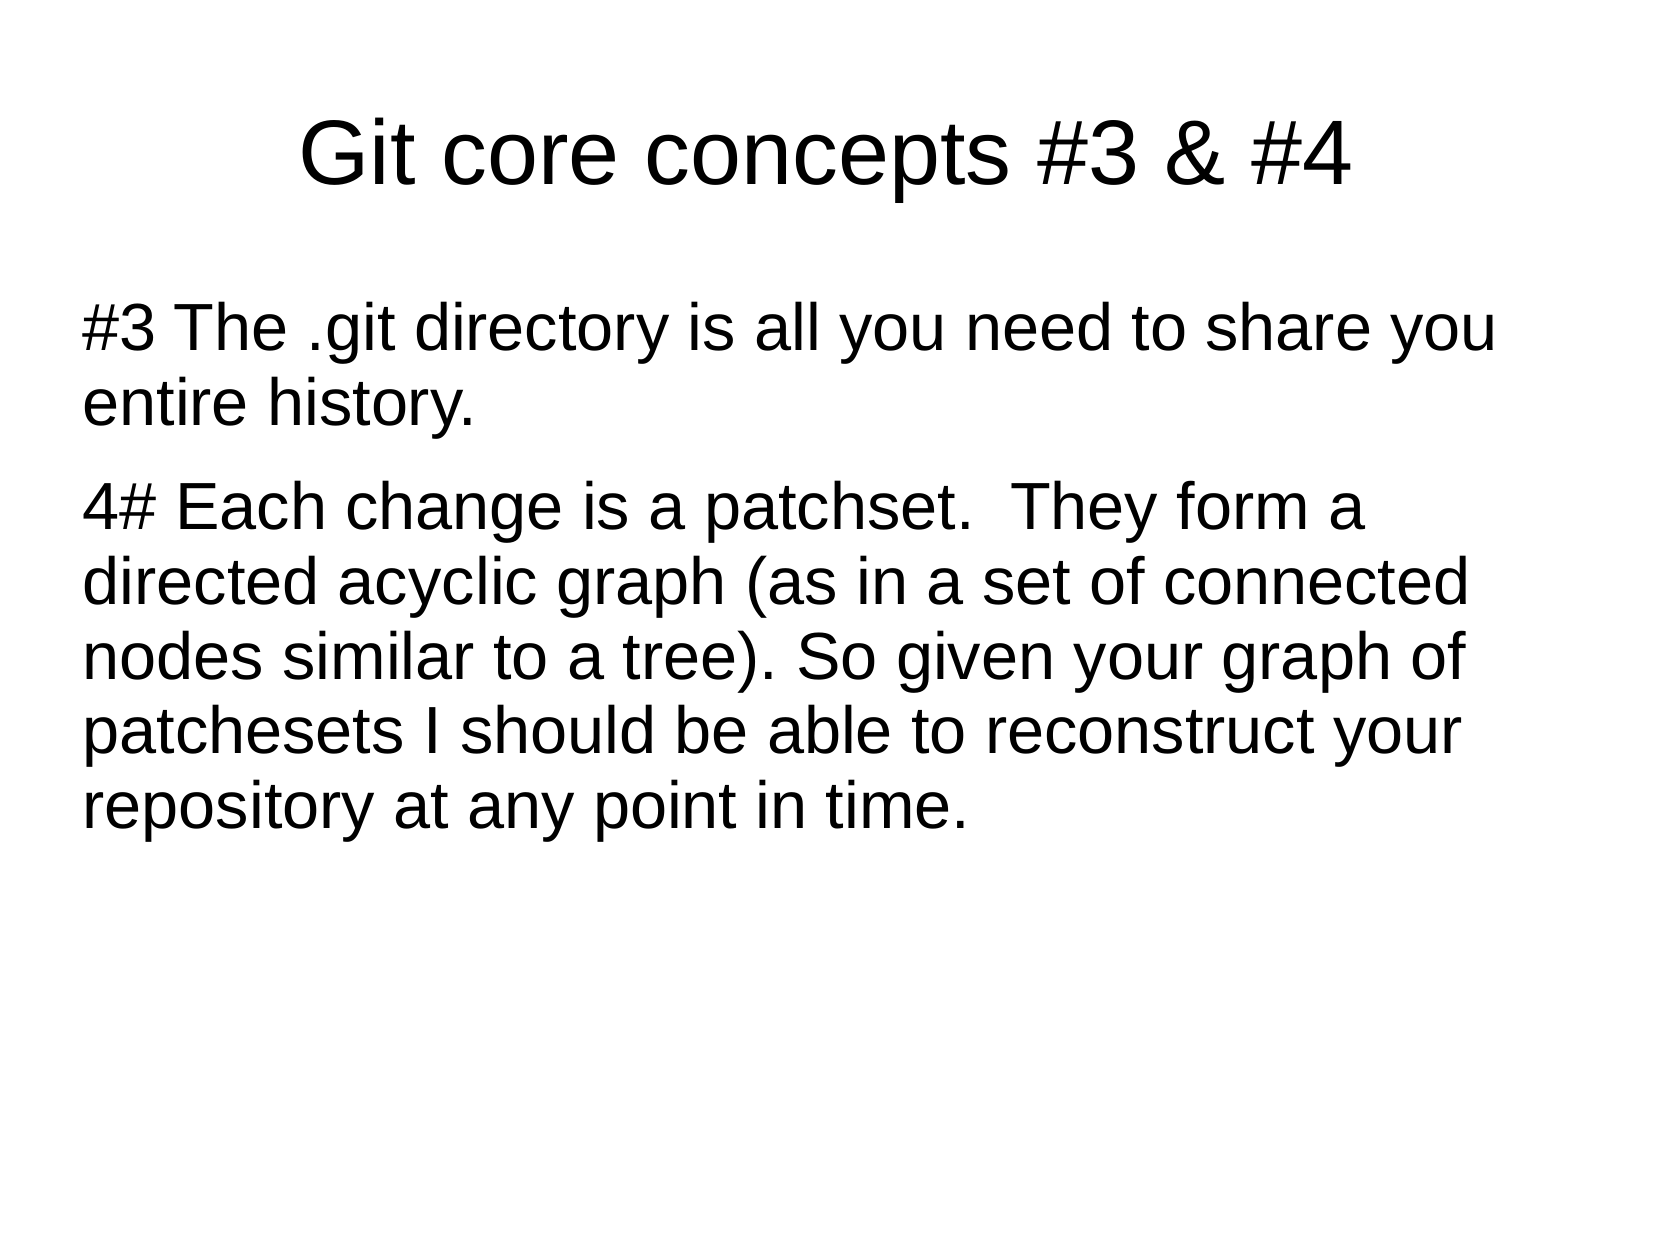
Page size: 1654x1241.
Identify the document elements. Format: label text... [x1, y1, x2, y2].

list #3 The .git directory is all you need to share you entire history. 4# Each change is a patchset. They form a directed acyclic graph (as in a set of connected nodes similar to a tree). So given your graph of patchesets I should be able to reconstruct your repository at any point in time. [82, 290, 1571, 1094]
title Git core concepts #3 & #4 [82, 49, 1571, 257]
